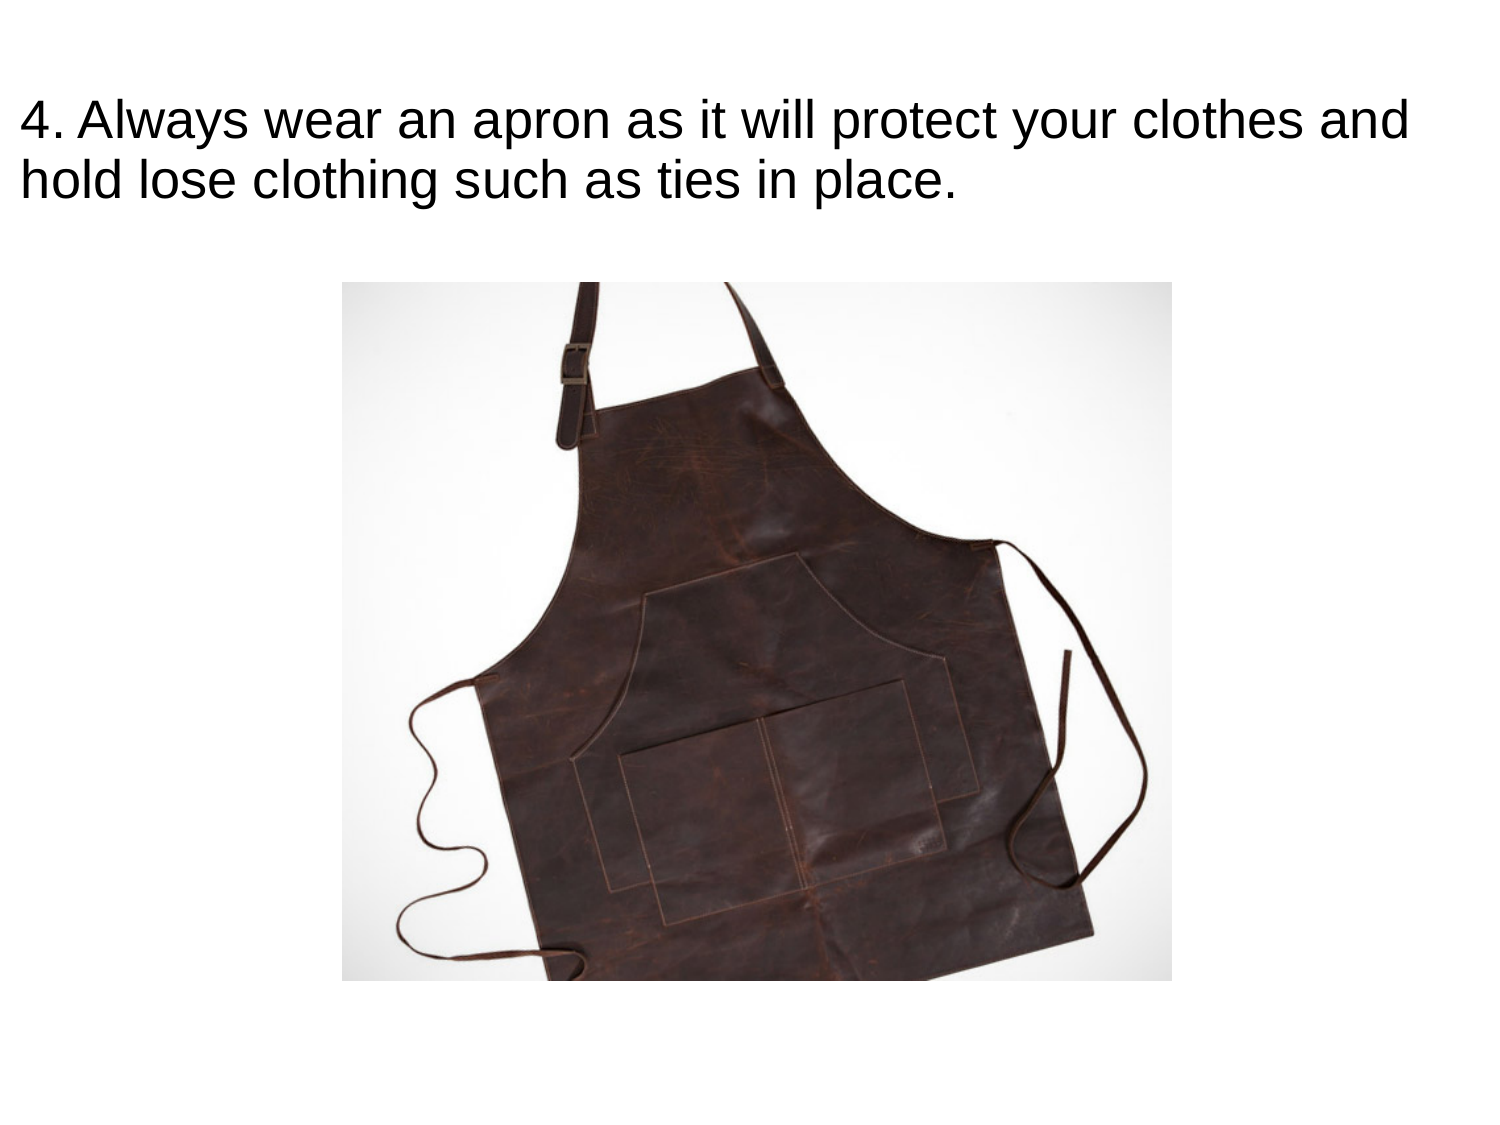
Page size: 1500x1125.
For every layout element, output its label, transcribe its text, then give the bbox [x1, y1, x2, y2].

picture [342, 282, 1172, 981]
text_box 4. Always wear an apron as it will protect your clothes and hold lose clothing such as ties in place. [6, 81, 1453, 449]
